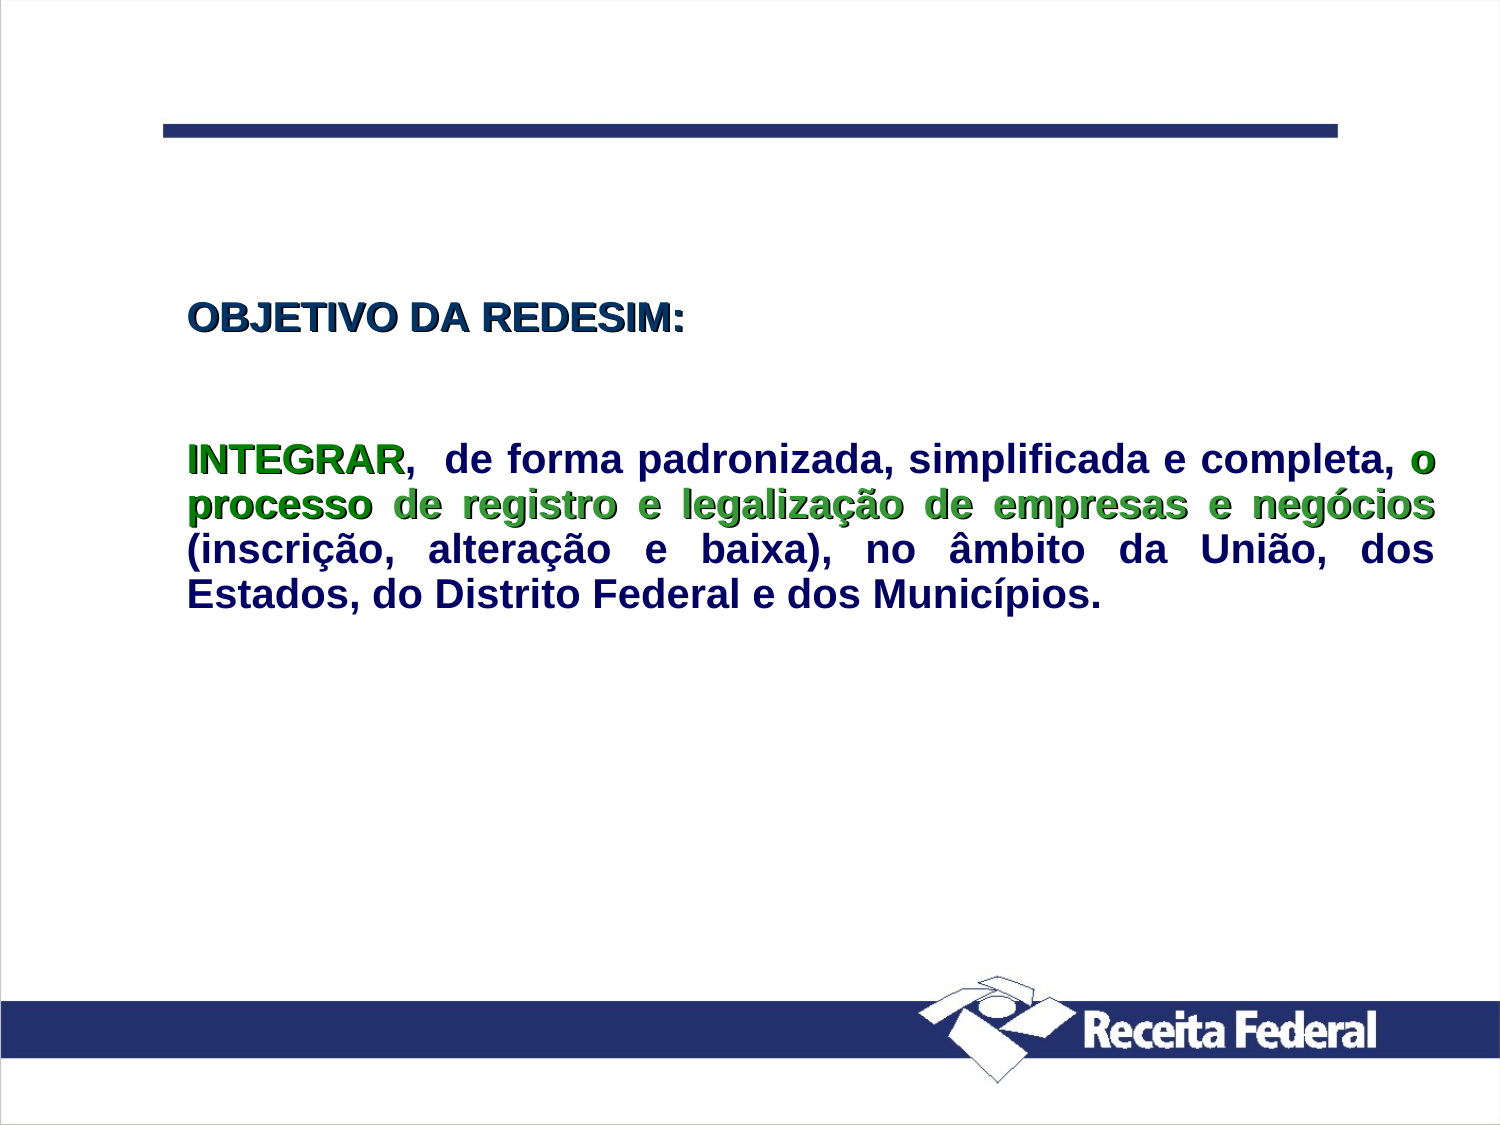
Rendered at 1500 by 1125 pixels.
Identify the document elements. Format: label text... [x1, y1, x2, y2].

text_box OBJETIVO DA REDESIM: INTEGRAR, de forma padronizada, simplificada e completa, o processo de registro e legalização de empresas e negócios (inscrição, alteração e baixa), no âmbito da União, dos Estados, do Distrito Federal e dos Municípios. [50, 287, 1450, 741]
picture [0, 0, 1500, 1125]
